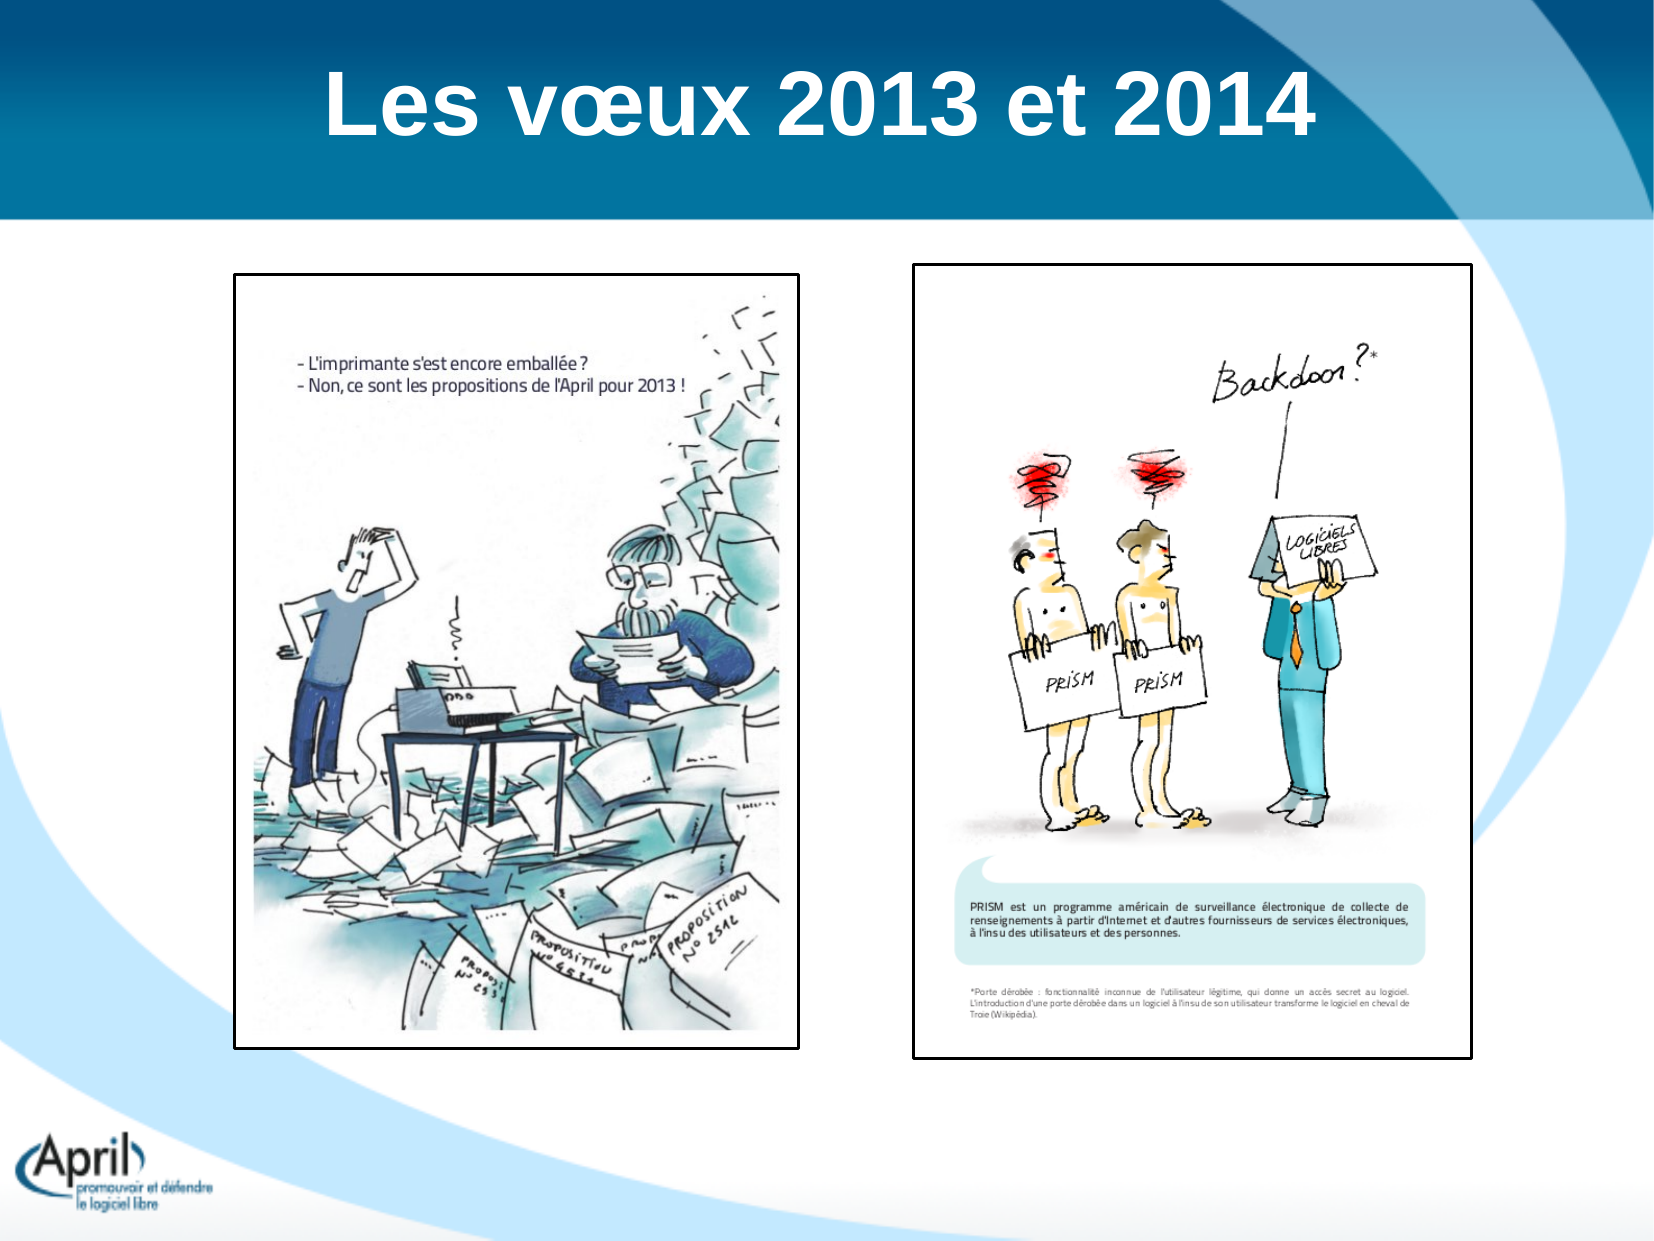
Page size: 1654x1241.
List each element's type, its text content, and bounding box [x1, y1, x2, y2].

picture [0, 0, 1654, 1241]
title Les vœux 2013 et 2014 [76, 7, 1565, 200]
